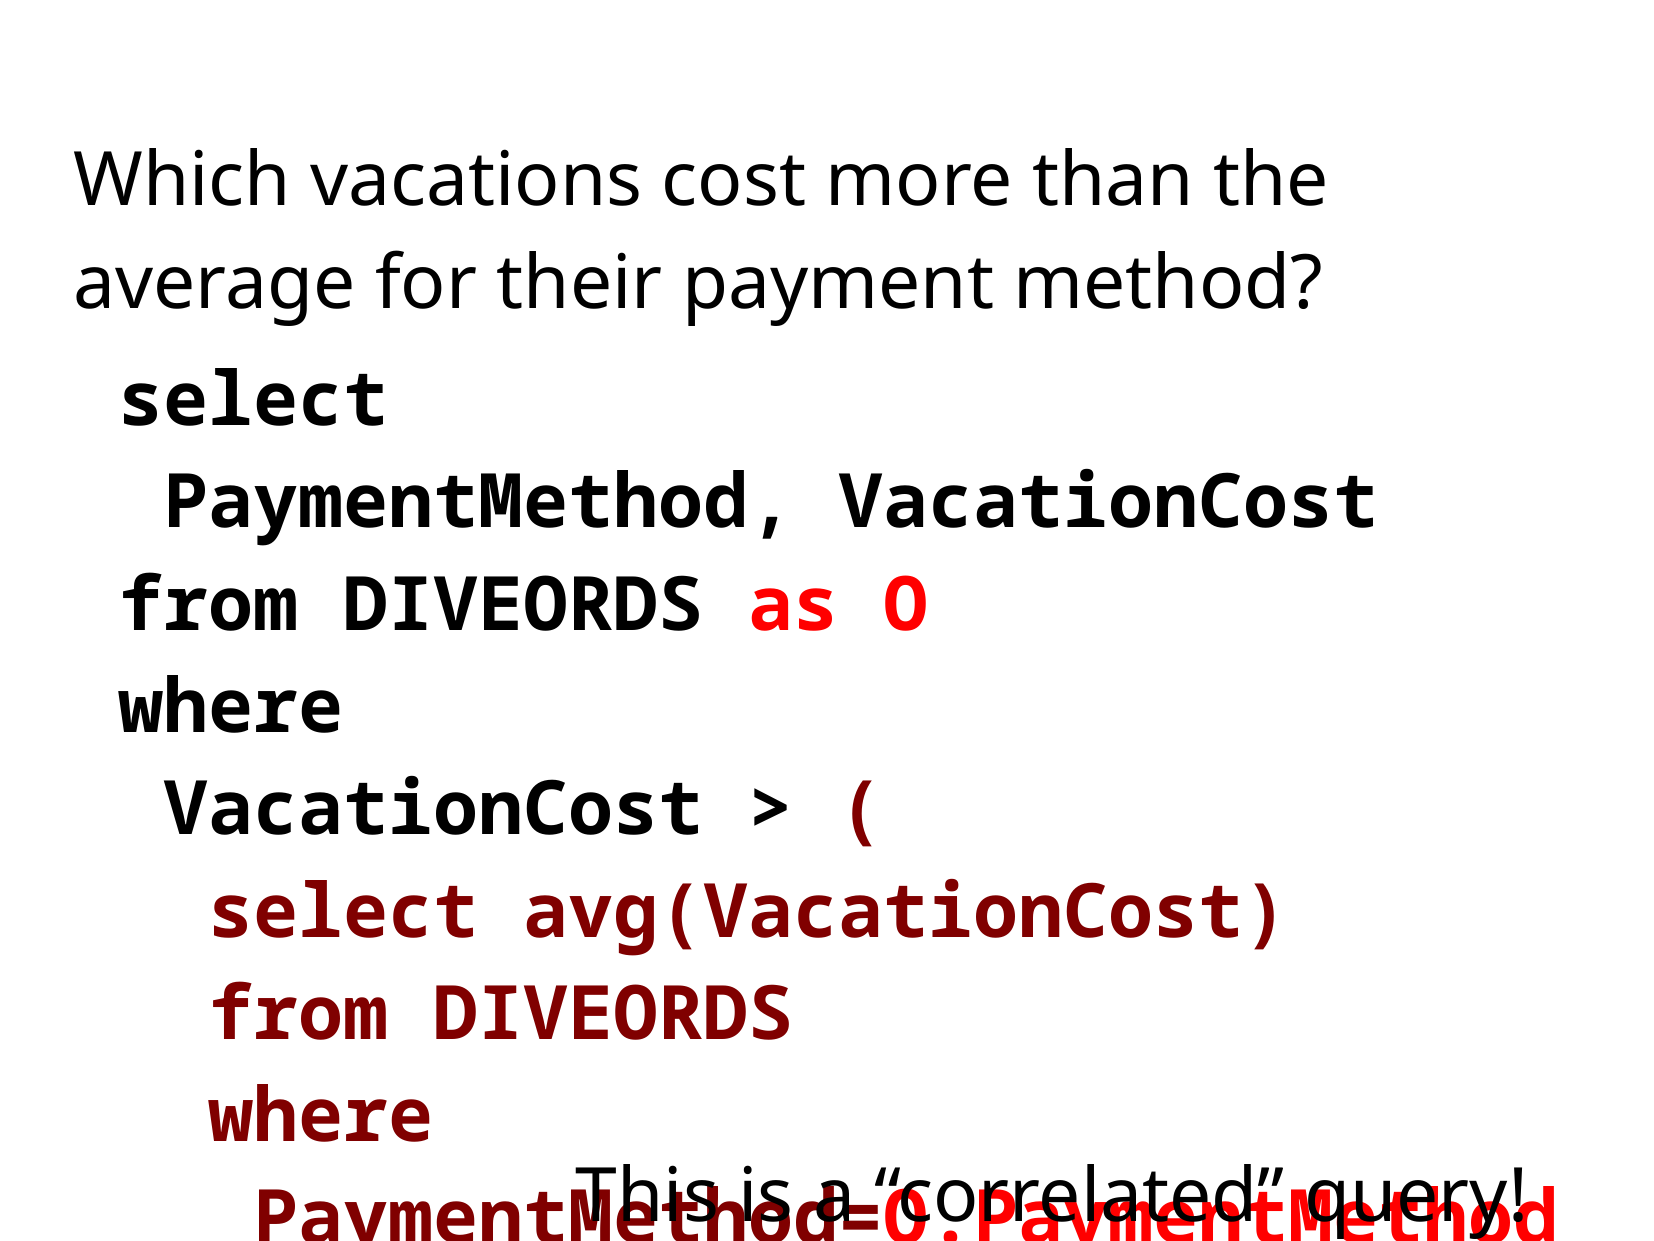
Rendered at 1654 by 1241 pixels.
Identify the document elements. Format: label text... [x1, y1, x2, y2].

text_box This is a “correlated” query! [561, 1134, 1654, 1241]
subtitle select PaymentMethod, VacationCost from DIVEORDS as O where VacationCost > ( select avg(VacationCost) from DIVEORDS where PaymentMethod=O.PaymentMethod ); [118, 345, 1654, 1211]
text_box Which vacations cost more than the average for their payment method? [59, 118, 1565, 316]
